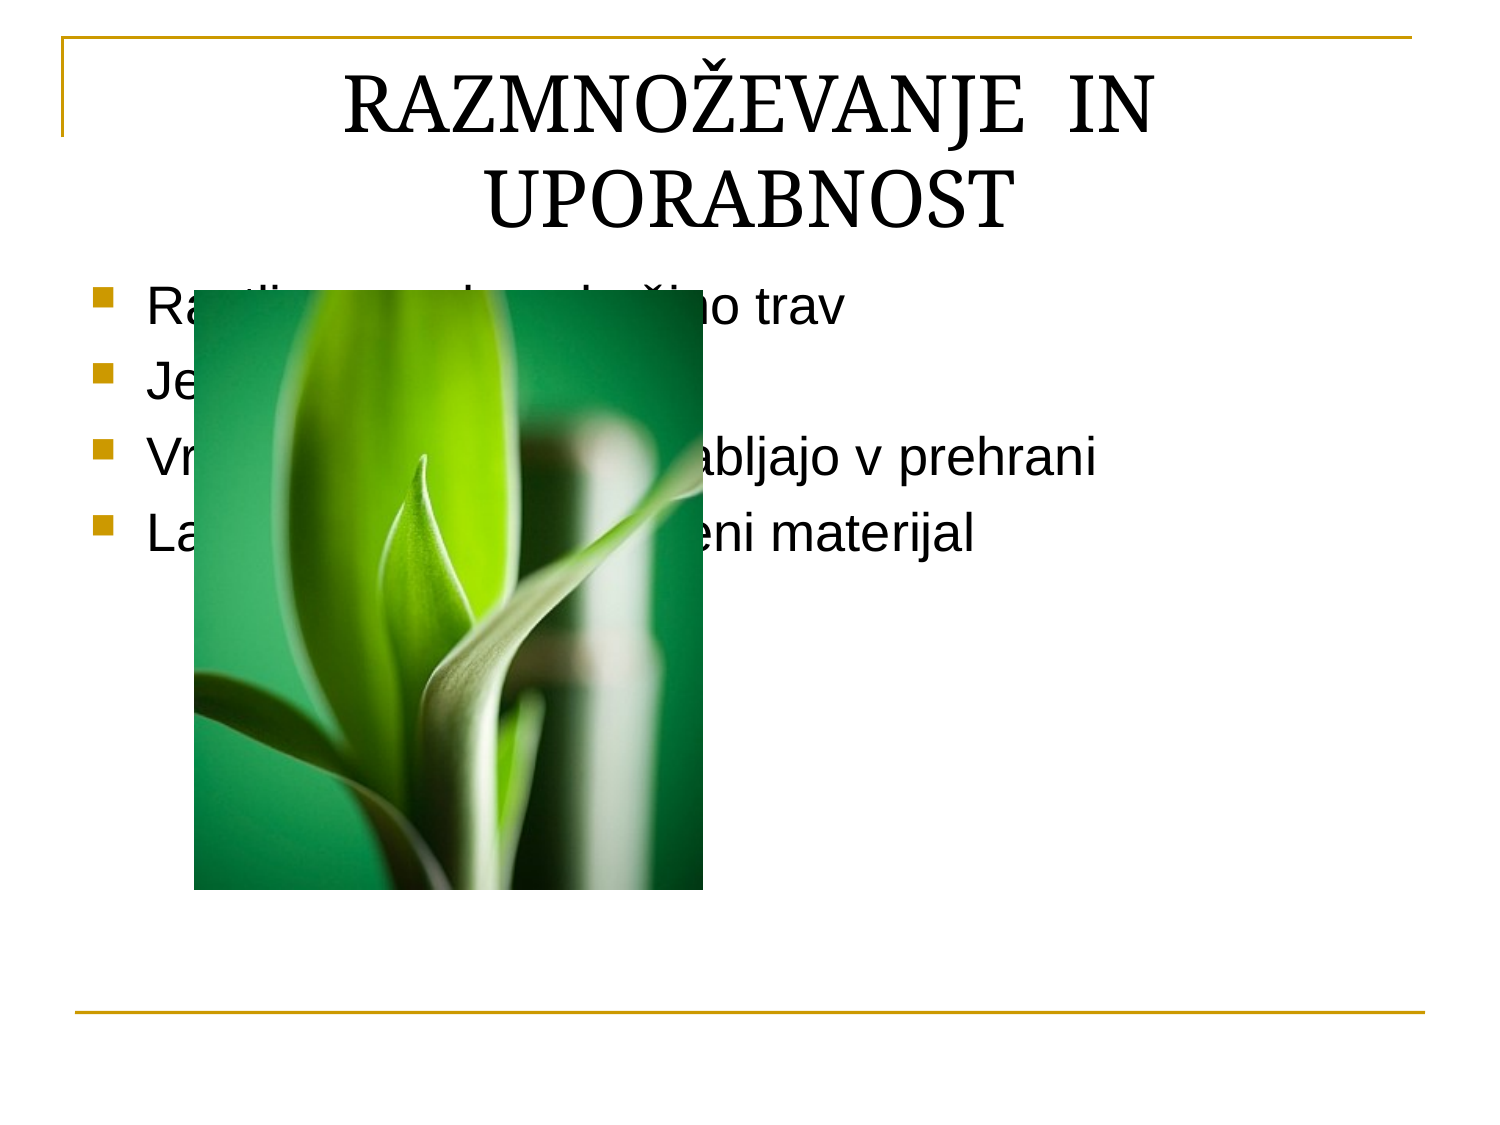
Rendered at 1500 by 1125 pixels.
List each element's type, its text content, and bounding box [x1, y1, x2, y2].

list Rastlina spada v družino trav Je tudi enokaličnica Vršičke bambusa uporabljajo v prehrani Lahko pa je tudi gradbeni materijal [75, 262, 1425, 1006]
title RAZMNOŽEVANJE IN UPORABNOST [75, 45, 1425, 233]
picture [194, 290, 703, 890]
